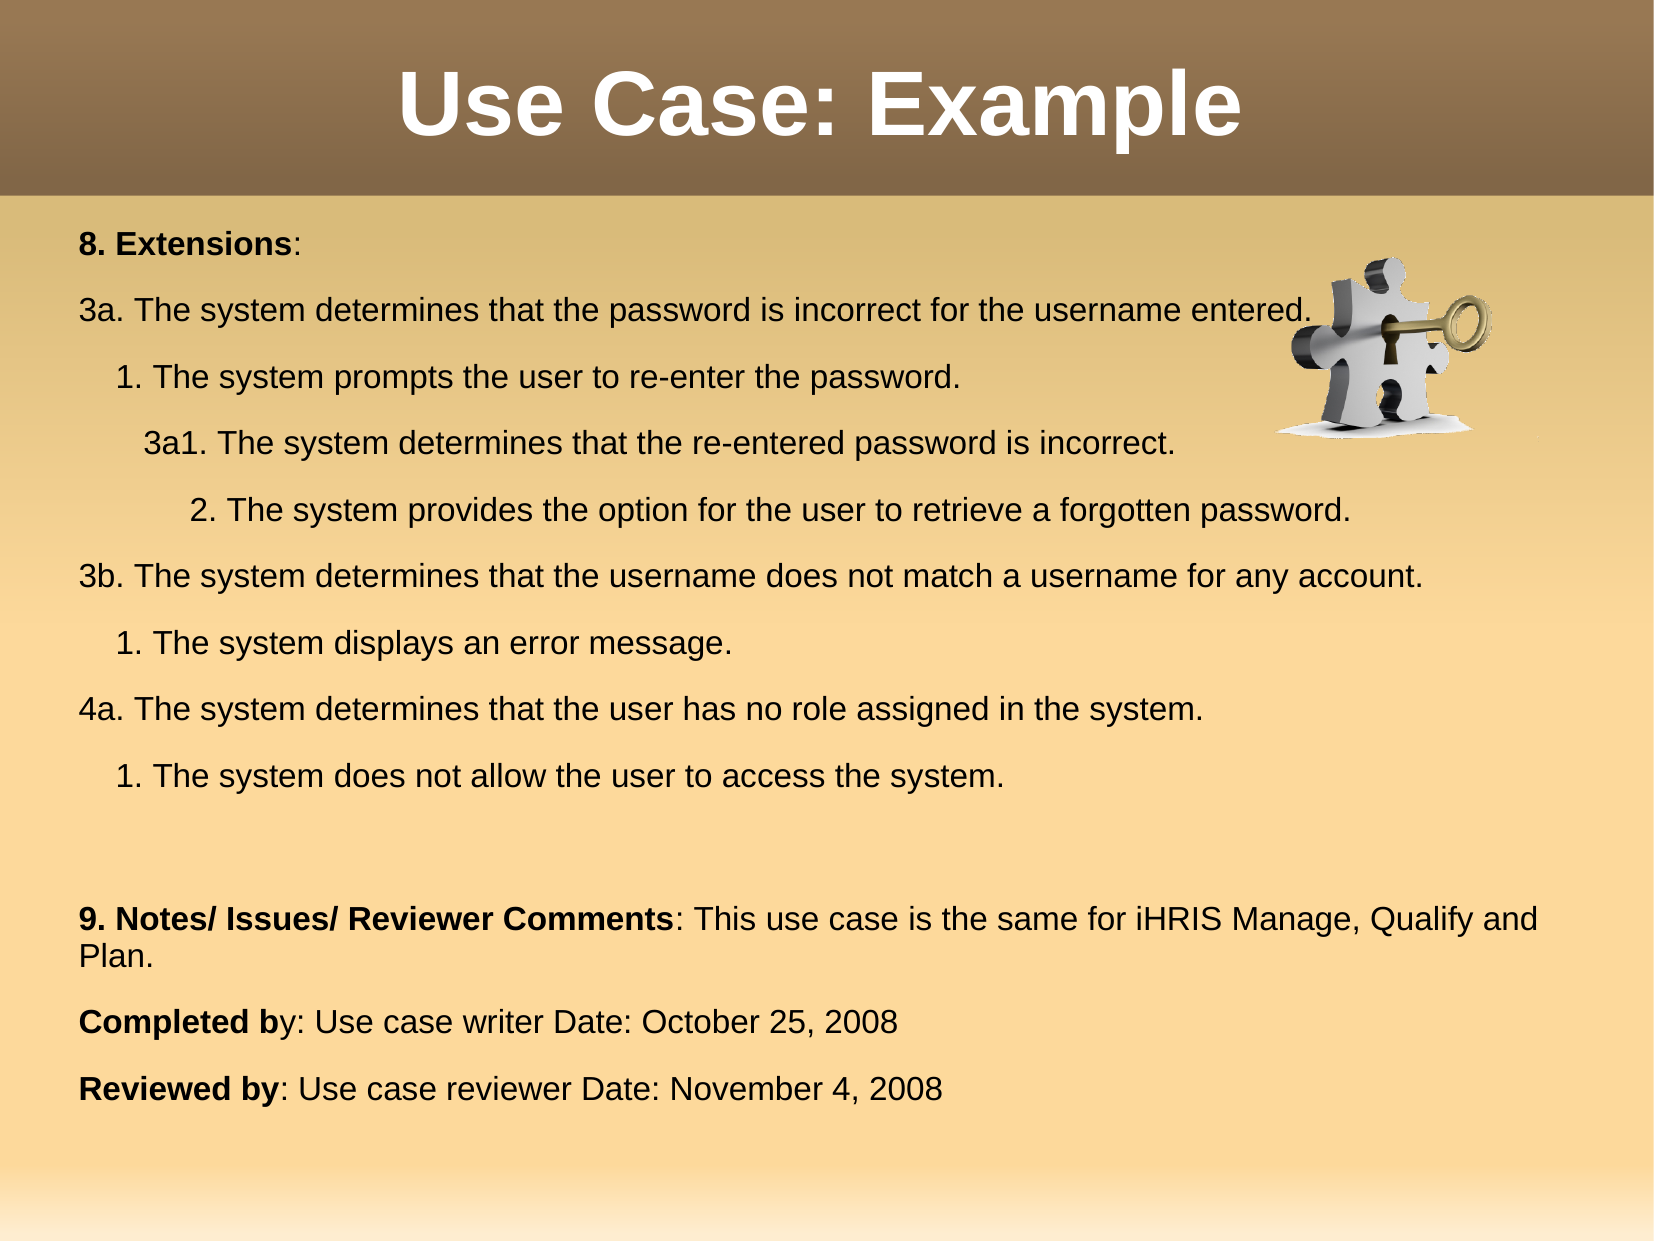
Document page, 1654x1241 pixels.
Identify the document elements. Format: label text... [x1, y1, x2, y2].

title Use Case: Example [76, 7, 1565, 200]
picture [0, 0, 1654, 1241]
list 8. Extensions: 3a. The system determines that the password is incorrect for the username entered. 1. The system prompts the user to re-enter the password. 3a1. The system determines that the re-entered password is incorrect. 2. The system provides the option for the user to retrieve a forgotten password. 3b. The system determines that the username does not match a username for any account. 1. The system displays an error message. 4a. The system determines that the user has no role assigned in the system. 1. The system does not allow the user to access the system. 9. Notes/ Issues/ Reviewer Comments: This use case is the same for iHRIS Manage, Qualify and Plan. Completed by: Use case writer Date: October 25, 2008 Reviewed by: Use case reviewer Date: November 4, 2008 [78, 225, 1567, 1241]
